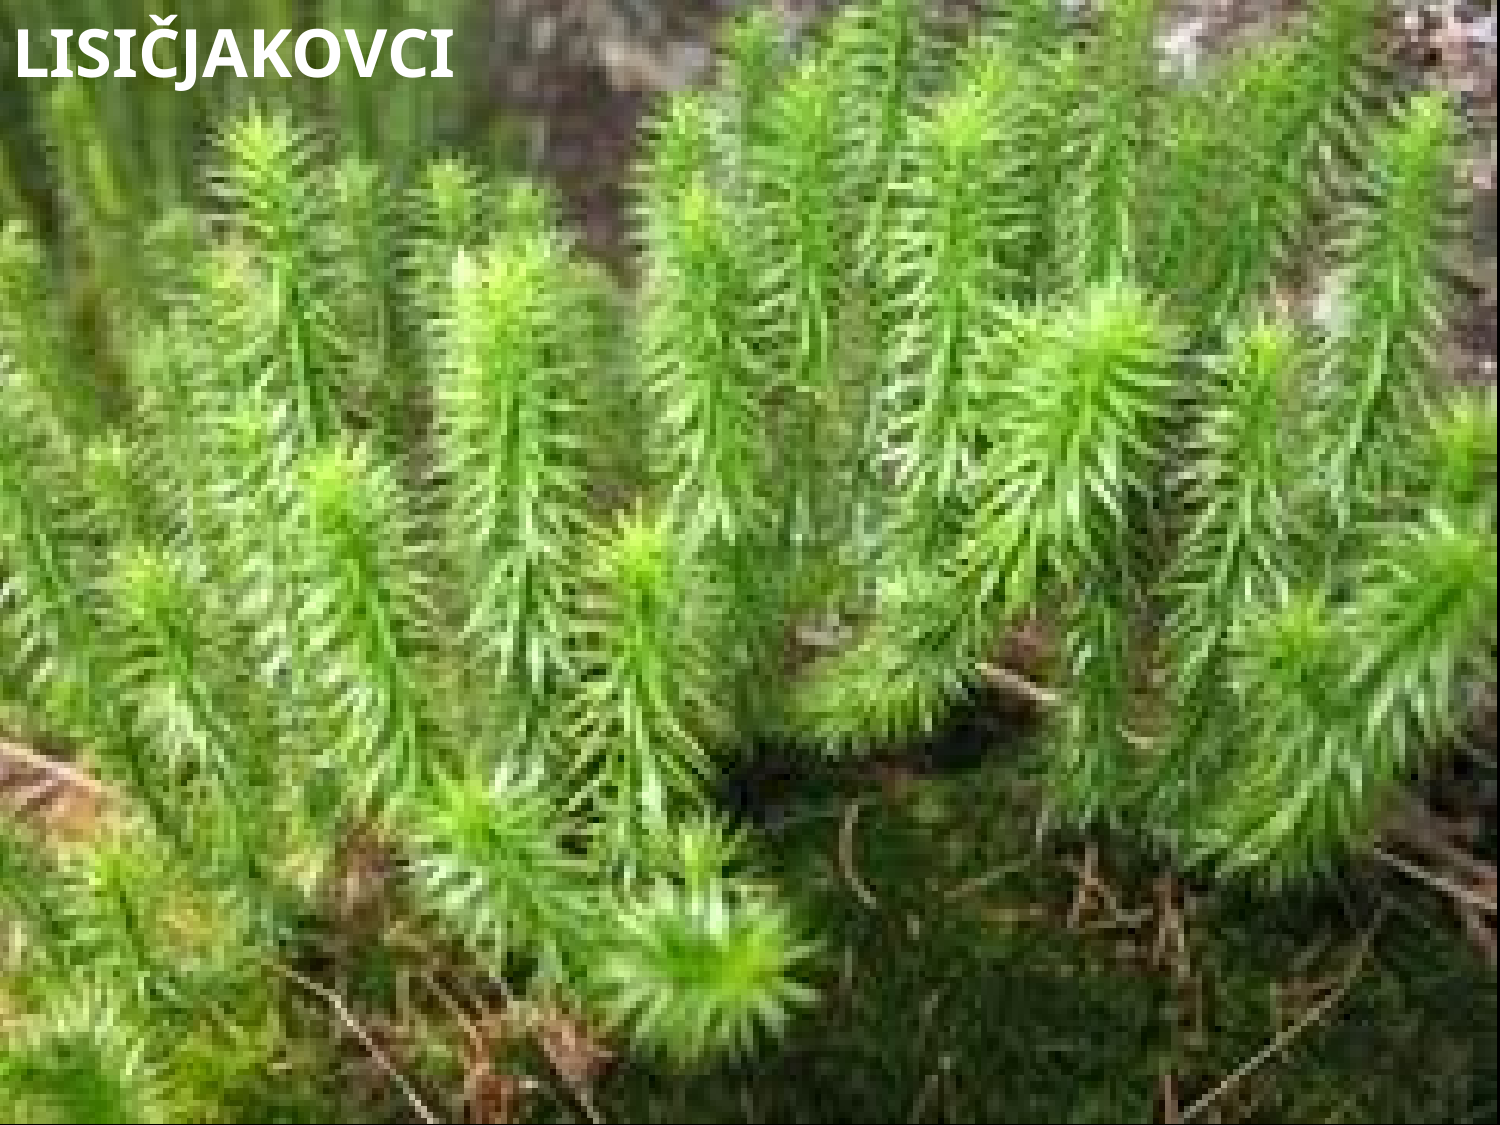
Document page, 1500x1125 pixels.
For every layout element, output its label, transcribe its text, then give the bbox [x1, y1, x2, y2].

picture [0, 0, 1498, 1125]
text_box LISIČJAKOVCI [0, 3, 661, 109]
